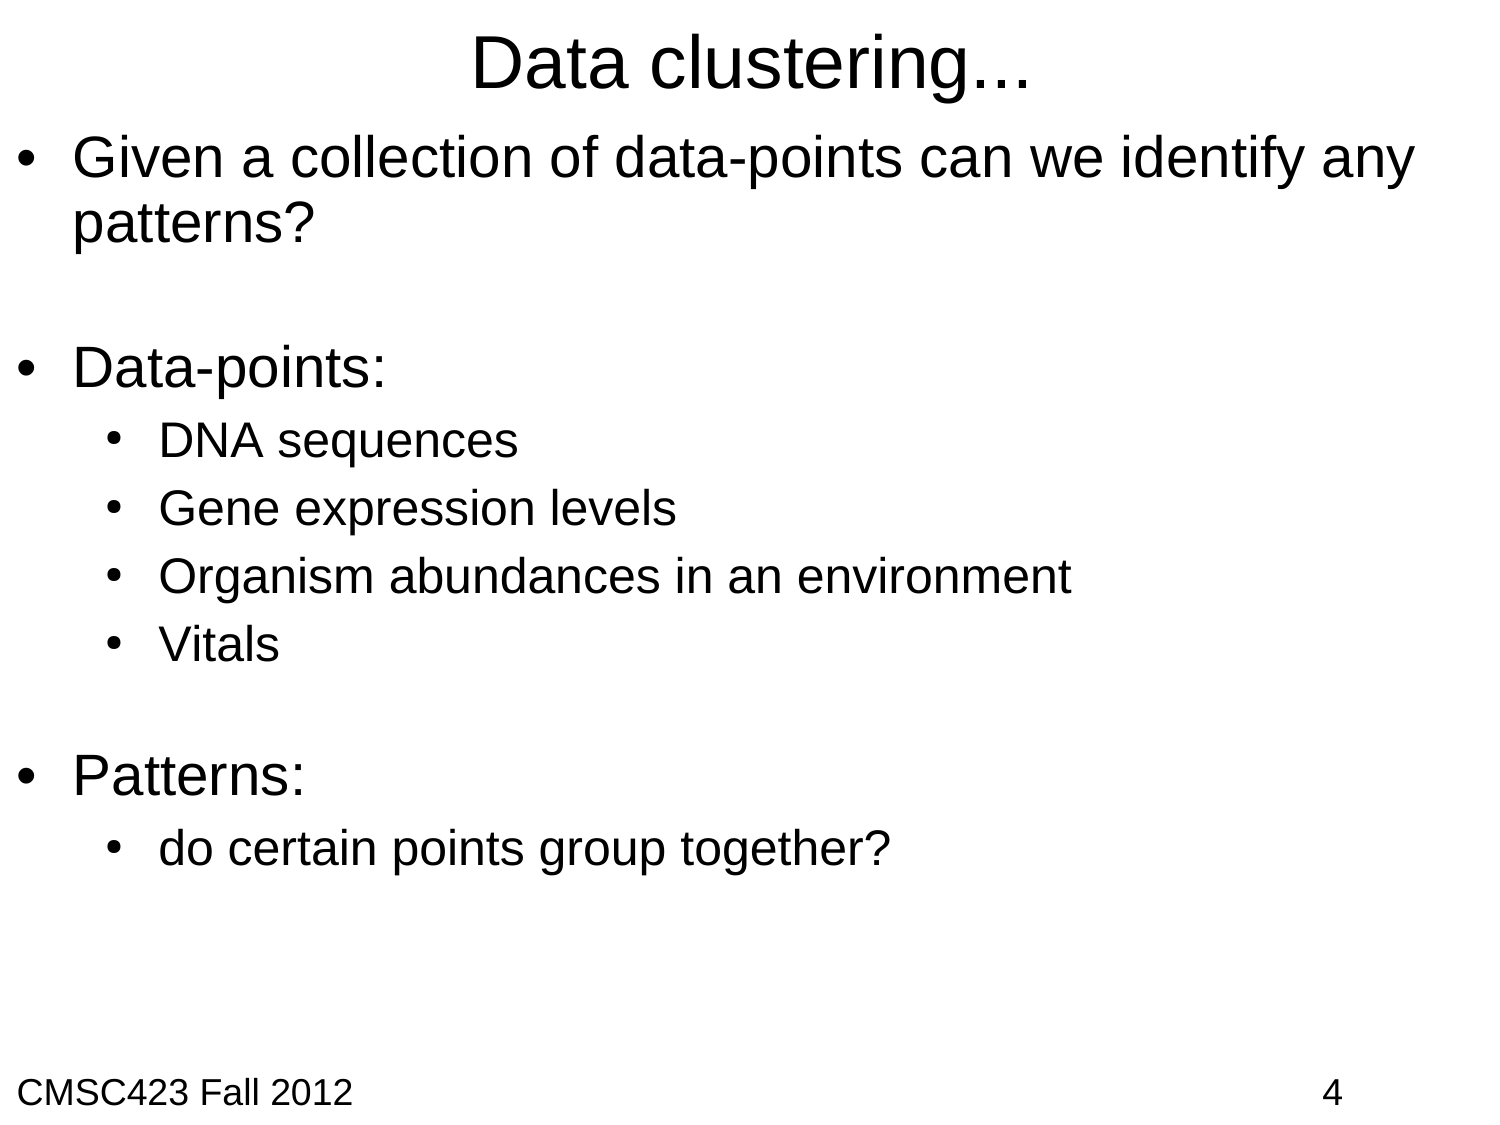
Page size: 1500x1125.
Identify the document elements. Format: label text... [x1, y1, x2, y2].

list Given a collection of data-points can we identify any patterns? Data-points: DNA sequences Gene expression levels Organism abundances in an environment Vitals Patterns: do certain points group together? [16, 124, 1485, 1057]
title Data clustering... [19, 9, 1485, 116]
